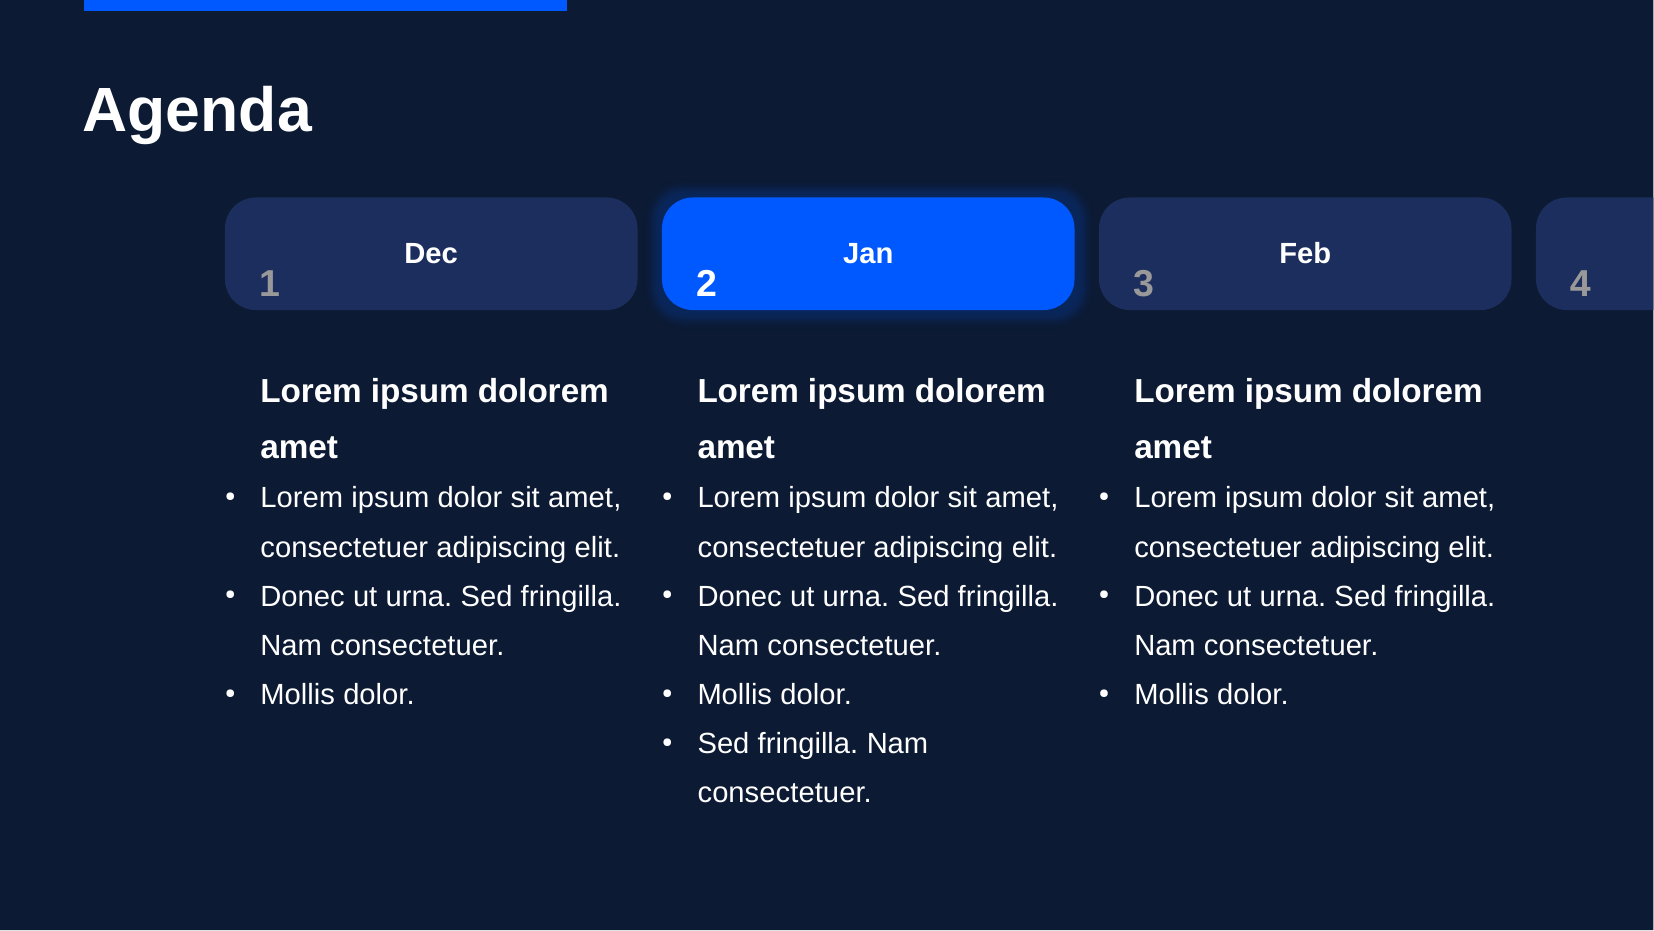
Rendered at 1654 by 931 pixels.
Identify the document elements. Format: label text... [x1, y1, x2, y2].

text_box Lorem ipsum dolorem amet Lorem ipsum dolor sit amet, consectetuer adipiscing elit. Donec ut urna. Sed fringilla. Nam consectetuer. Mollis dolor. Sed fringilla. Nam consectetuer. [662, 354, 1075, 901]
text_box 3 [1079, 248, 1173, 319]
text_box 2021 [668, 184, 1070, 188]
text_box Lorem ipsum dolorem amet Lorem ipsum dolor sit amet, consectetuer adipiscing elit. Donec ut urna. Sed fringilla. Nam consectetuer. Mollis dolor. [1099, 354, 1512, 901]
text_box Feb [1098, 197, 1512, 311]
text_box 2 [642, 248, 736, 319]
text_box 1 [205, 248, 299, 319]
text_box [1535, 197, 1654, 311]
text_box 4 [1516, 248, 1610, 319]
text_box Dec [224, 197, 638, 311]
text_box Lorem ipsum dolorem amet Lorem ipsum dolor sit amet, consectetuer adipiscing elit. Donec ut urna. Sed fringilla. Nam consectetuer. Mollis dolor. [225, 354, 638, 901]
text_box Jan [661, 197, 1075, 311]
title Agenda [82, 75, 1576, 188]
